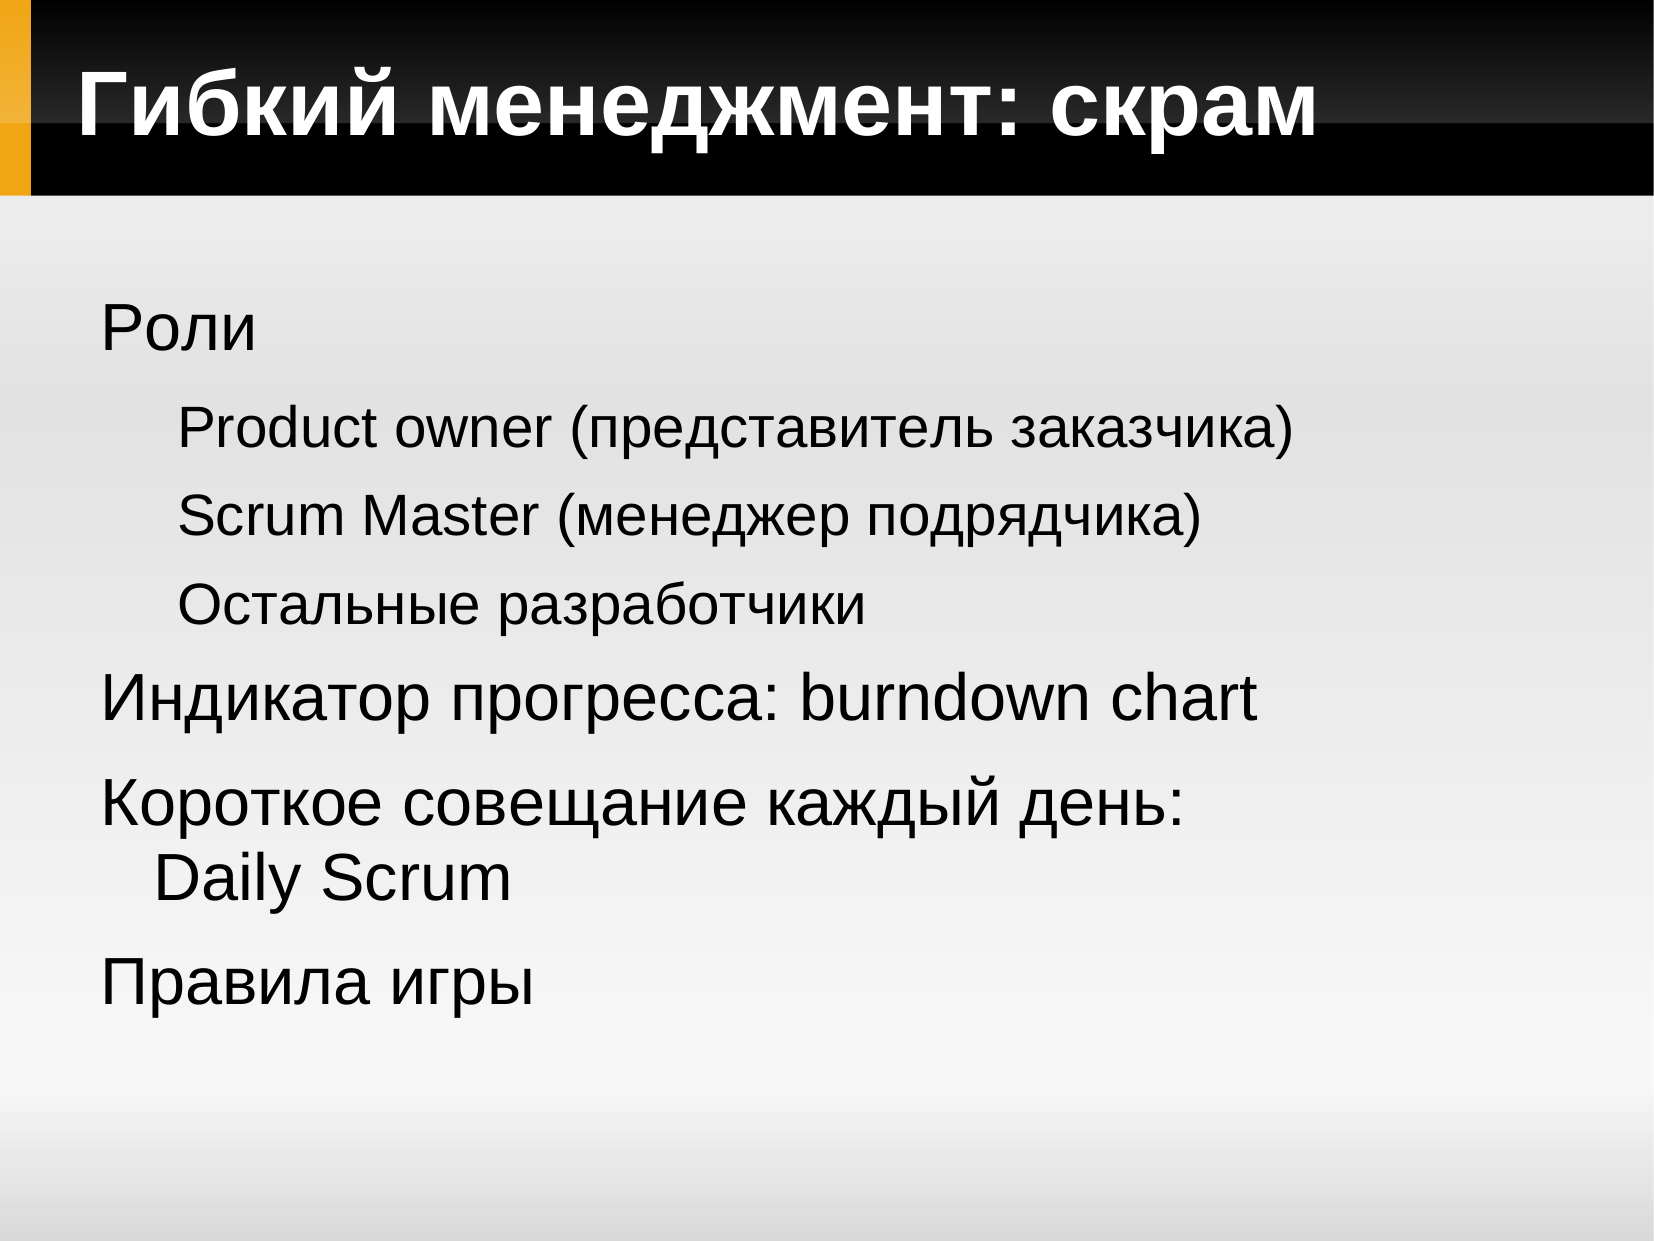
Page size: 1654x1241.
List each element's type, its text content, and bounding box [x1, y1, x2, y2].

title Гибкий менеджмент: скрам [76, 7, 1565, 200]
list Роли Product owner (представитель заказчика) Scrum Master (менеджер подрядчика) Остальные разработчики Индикатор прогресса: burndown chart Короткое совещание каждый день: Daily Scrum Правила игры [82, 290, 1571, 1094]
picture [0, 0, 1654, 1241]
